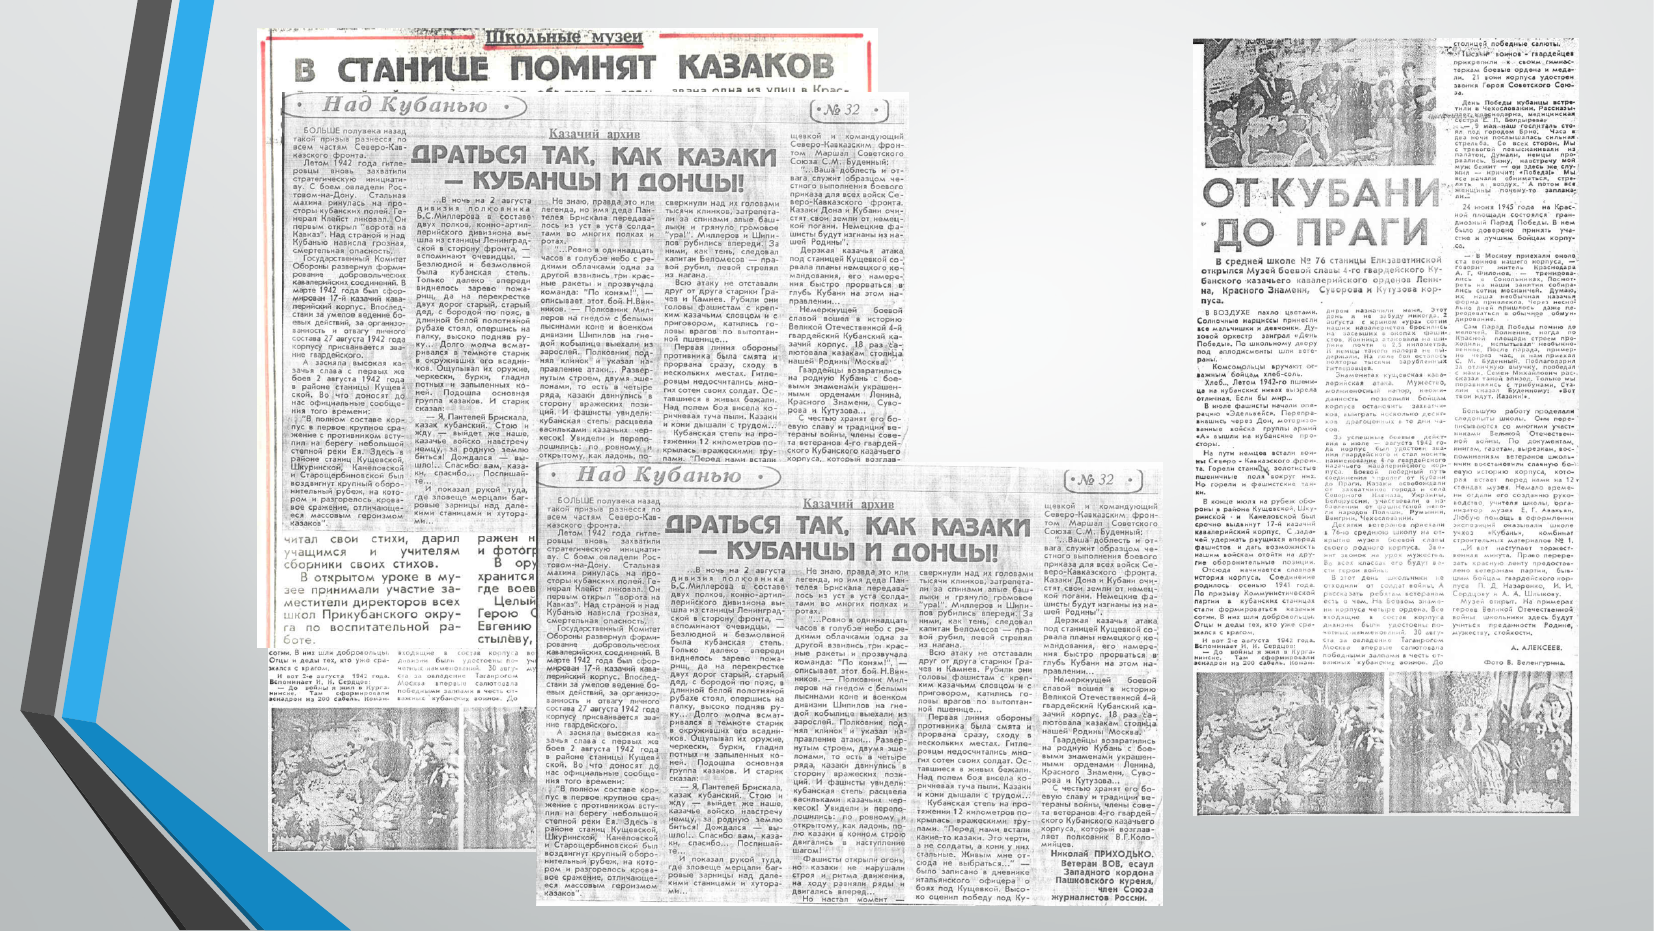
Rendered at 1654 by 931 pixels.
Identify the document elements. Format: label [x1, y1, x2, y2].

picture [1193, 38, 1579, 817]
picture [257, 28, 1163, 906]
